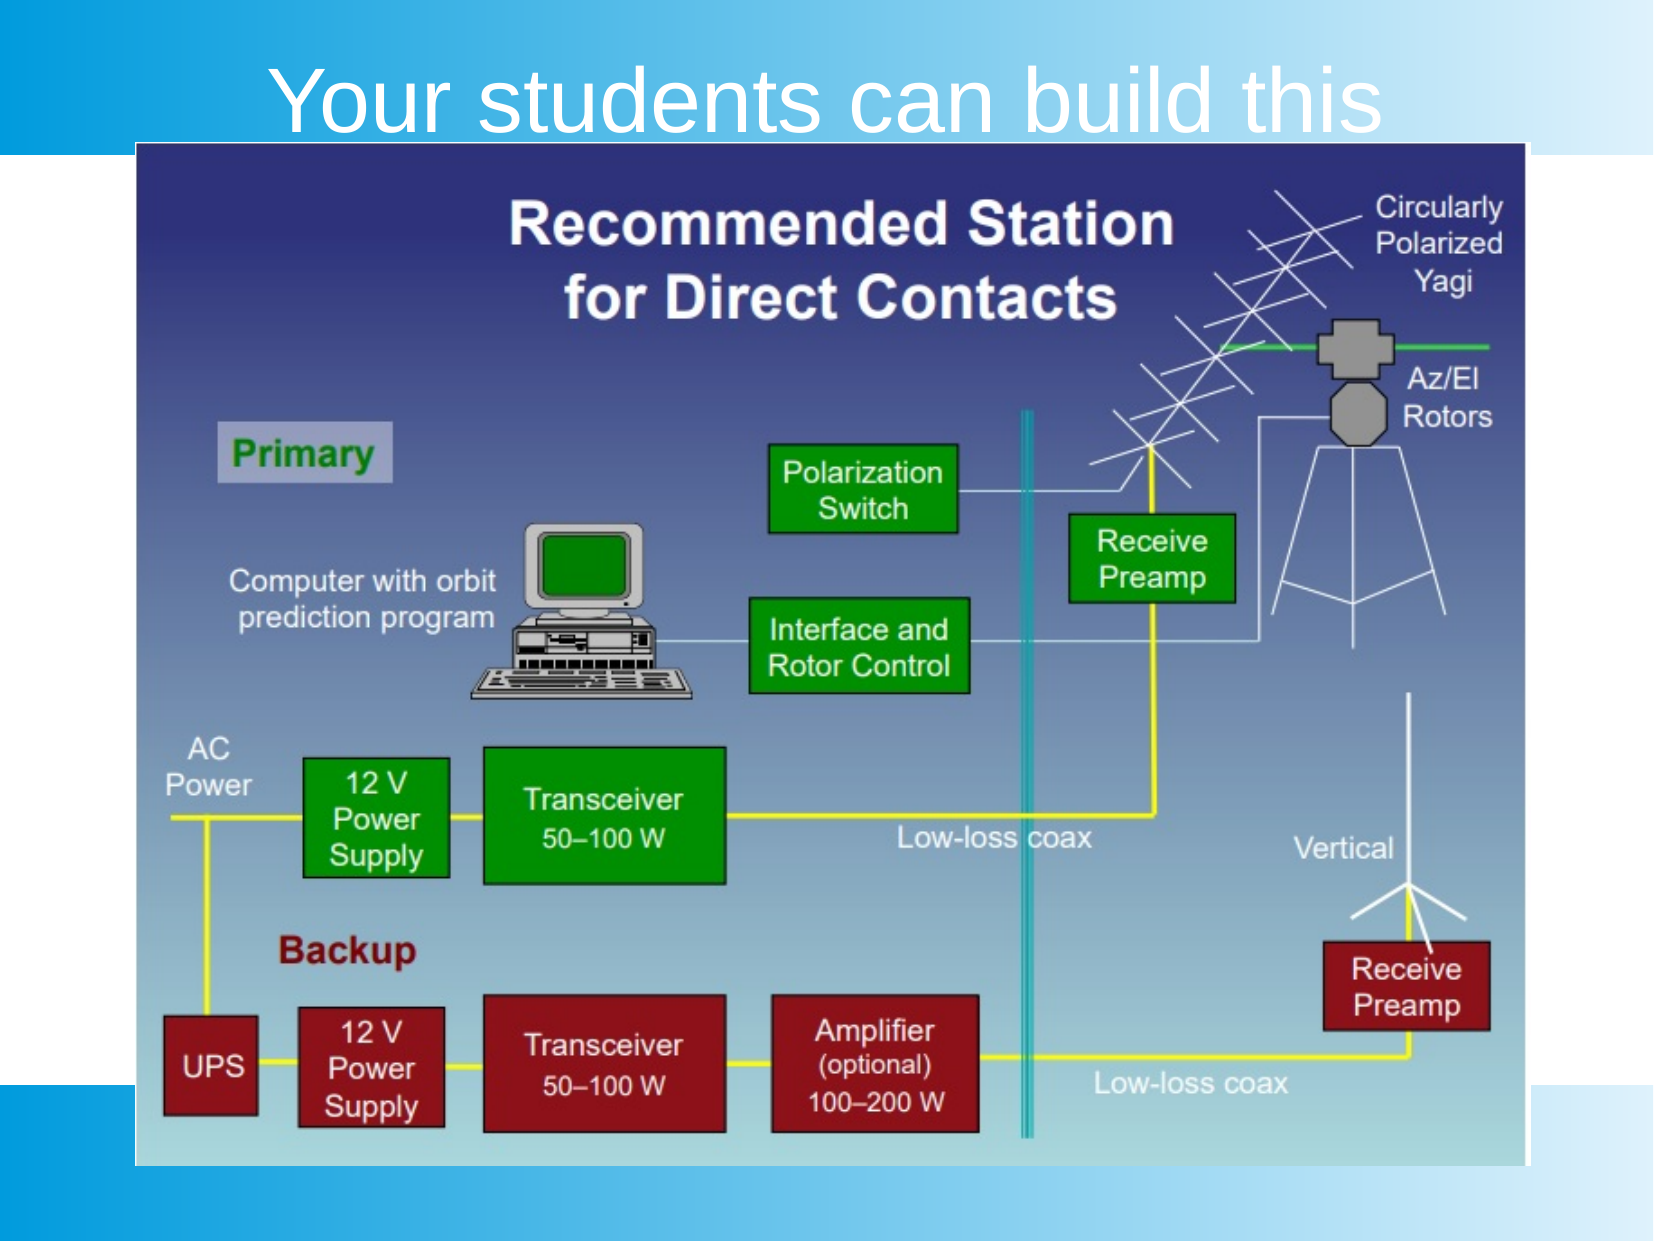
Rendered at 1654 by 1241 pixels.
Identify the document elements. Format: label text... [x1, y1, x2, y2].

title Your students can build this [82, 49, 1571, 154]
picture [135, 142, 1531, 1240]
